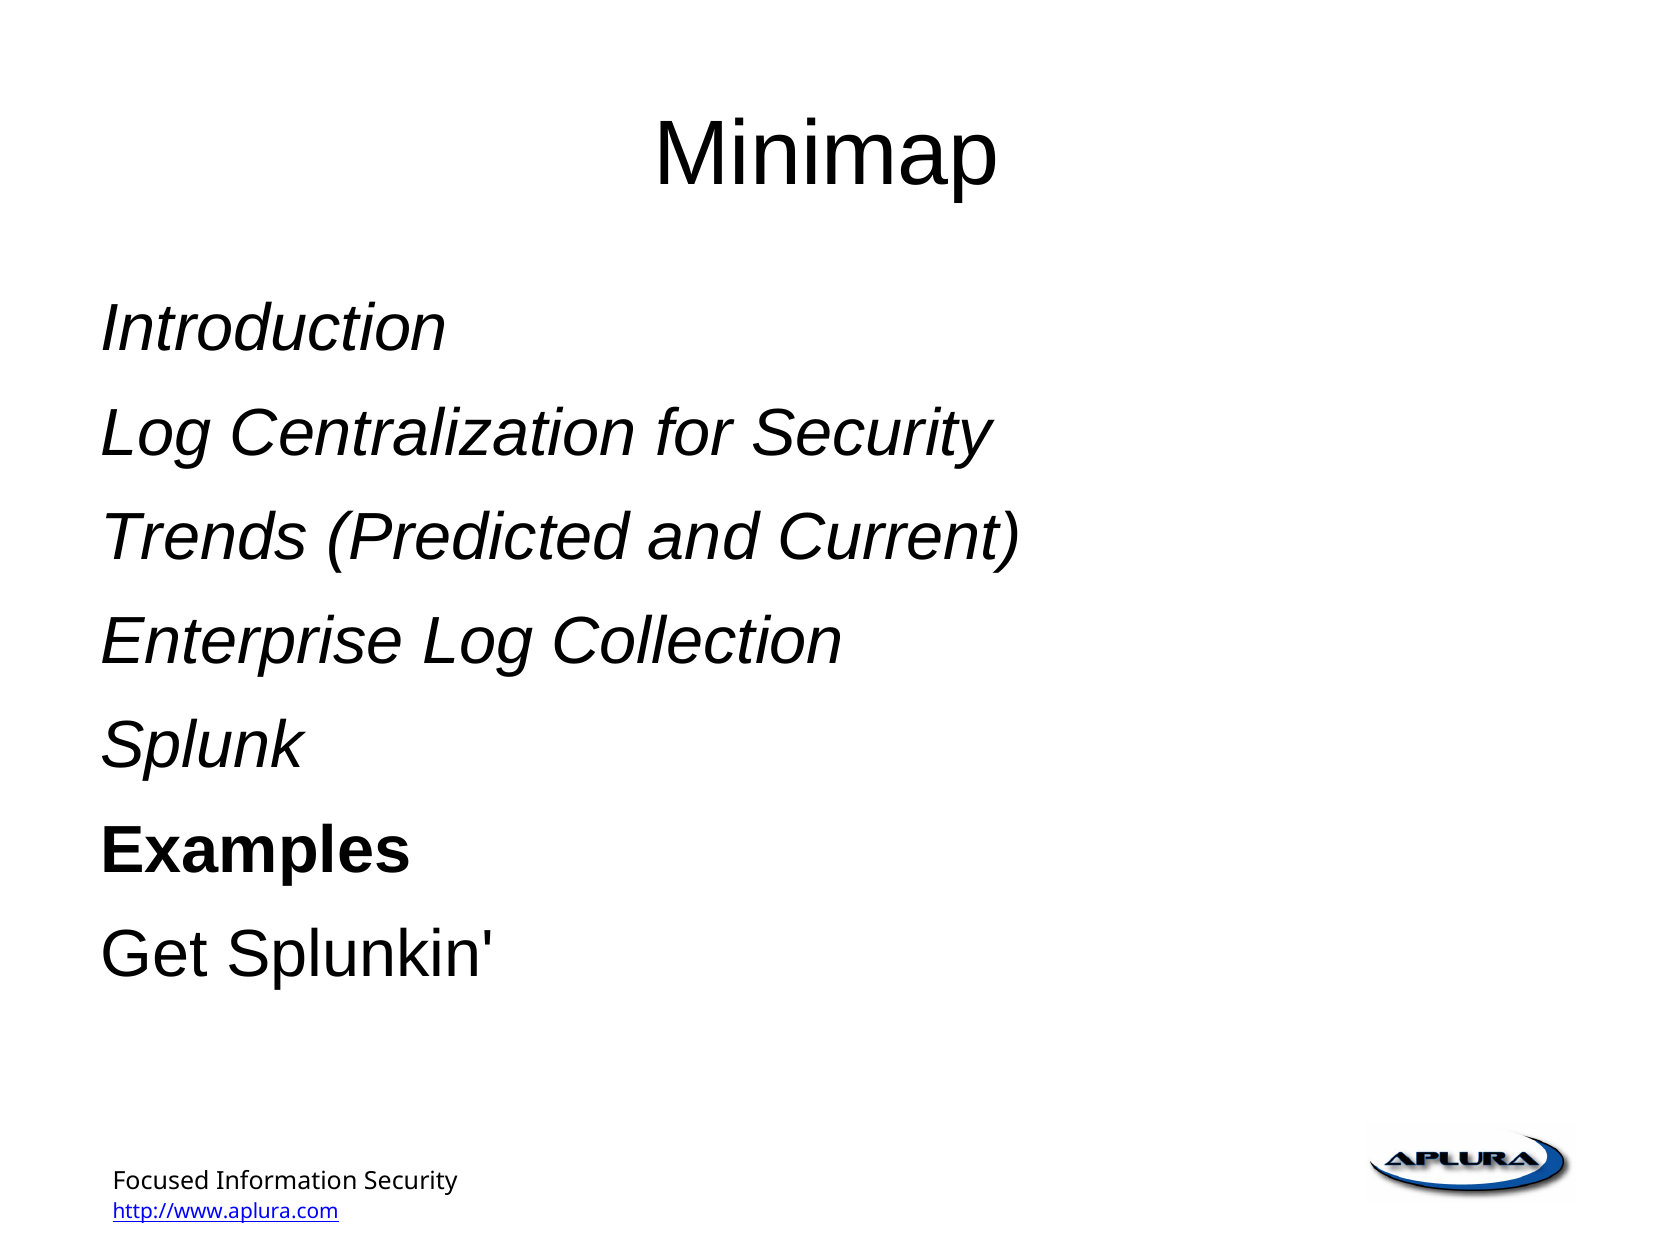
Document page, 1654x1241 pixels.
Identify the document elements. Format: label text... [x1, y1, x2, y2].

picture [1365, 1124, 1576, 1203]
title Minimap [82, 49, 1571, 257]
list Introduction Log Centralization for Security Trends (Predicted and Current) Enterprise Log Collection Splunk Examples Get Splunkin' [82, 290, 1571, 1094]
